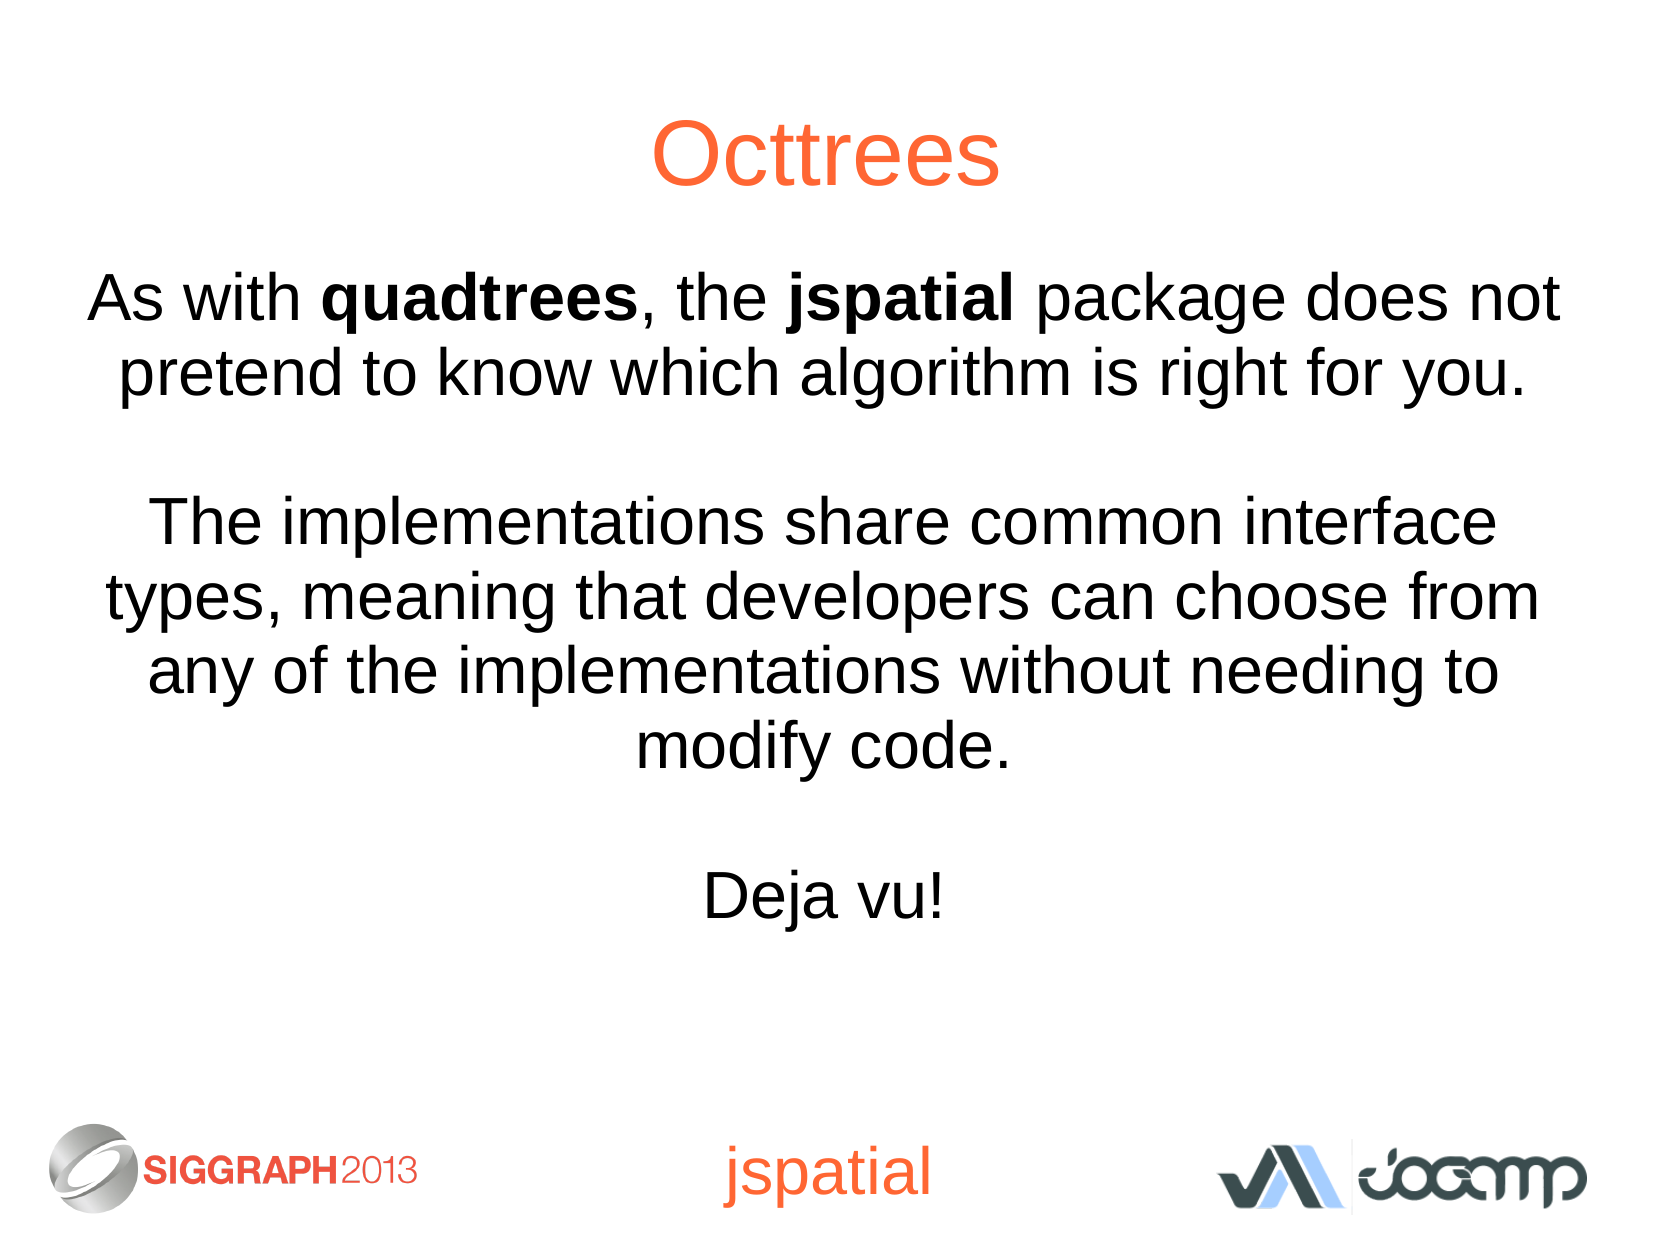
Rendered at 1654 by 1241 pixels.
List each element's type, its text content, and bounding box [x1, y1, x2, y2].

title jspatial [642, 1125, 1016, 1217]
picture [1215, 1139, 1587, 1215]
title Octtrees [82, 49, 1571, 153]
picture [45, 1122, 421, 1215]
subtitle As with quadtrees, the jspatial package does not pretend to know which algorithm is right for you. The implementations share common interface types, meaning that developers can choose from any of the implementations without needing to modify code. Deja vu! [70, 153, 1578, 1114]
